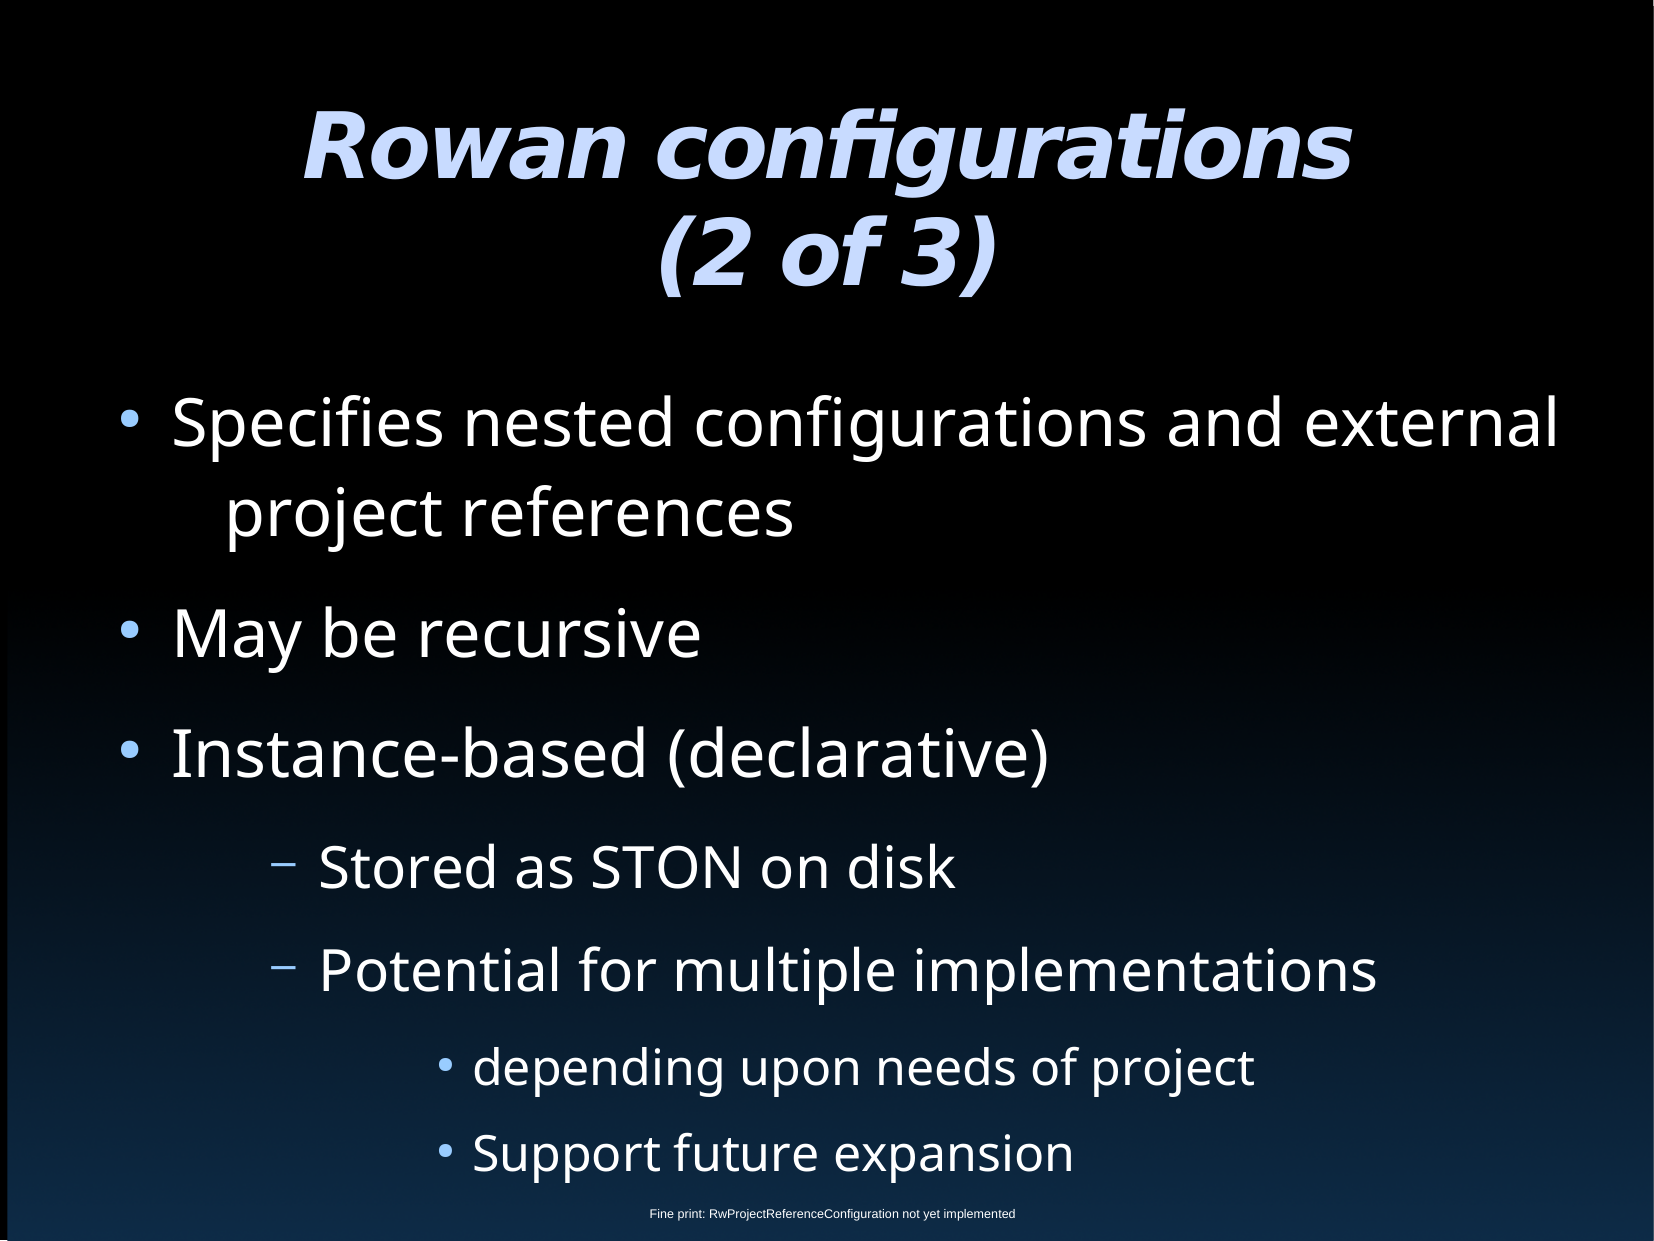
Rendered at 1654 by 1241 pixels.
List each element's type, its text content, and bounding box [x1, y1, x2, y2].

picture [7, 6, 1654, 1241]
text_box Fine print: RwProjectReferenceConfiguration not yet implemented [90, 1200, 1576, 1231]
list Specifies nested configurations and external project references May be recursive Instance-based (declarative) Stored as STON on disk Potential for multiple implementations depending upon needs of project Support future expansion [82, 374, 1571, 1187]
title Rowan configurations (2 of 3) [82, 93, 1576, 308]
